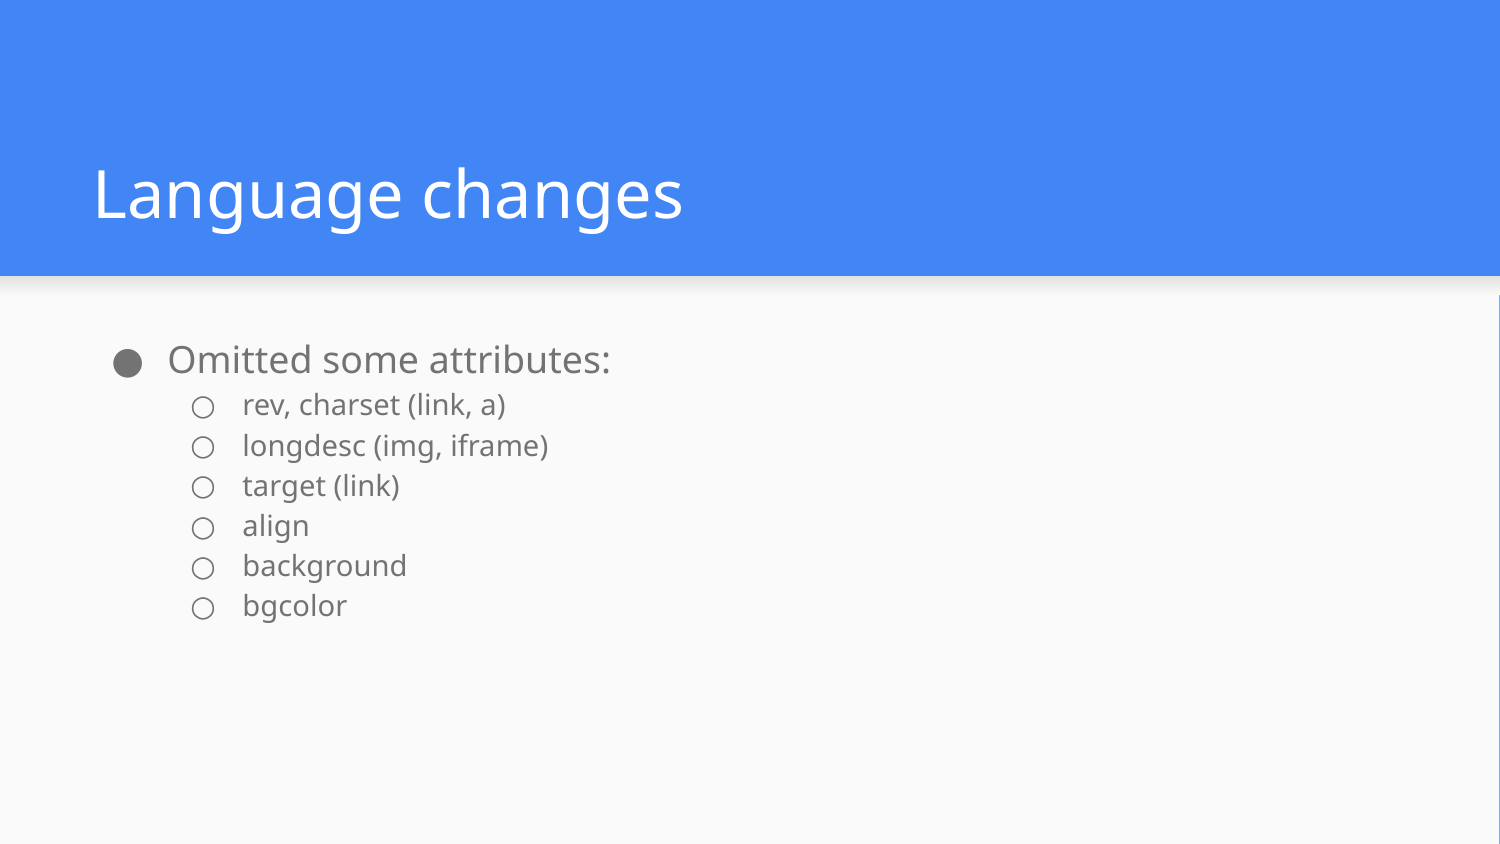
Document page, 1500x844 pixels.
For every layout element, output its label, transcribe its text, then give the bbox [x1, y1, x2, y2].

list Omitted some attributes: rev, charset (link, a) longdesc (img, iframe) target (link) align background bgcolor [77, 314, 1427, 760]
title Language changes [77, 121, 1427, 248]
